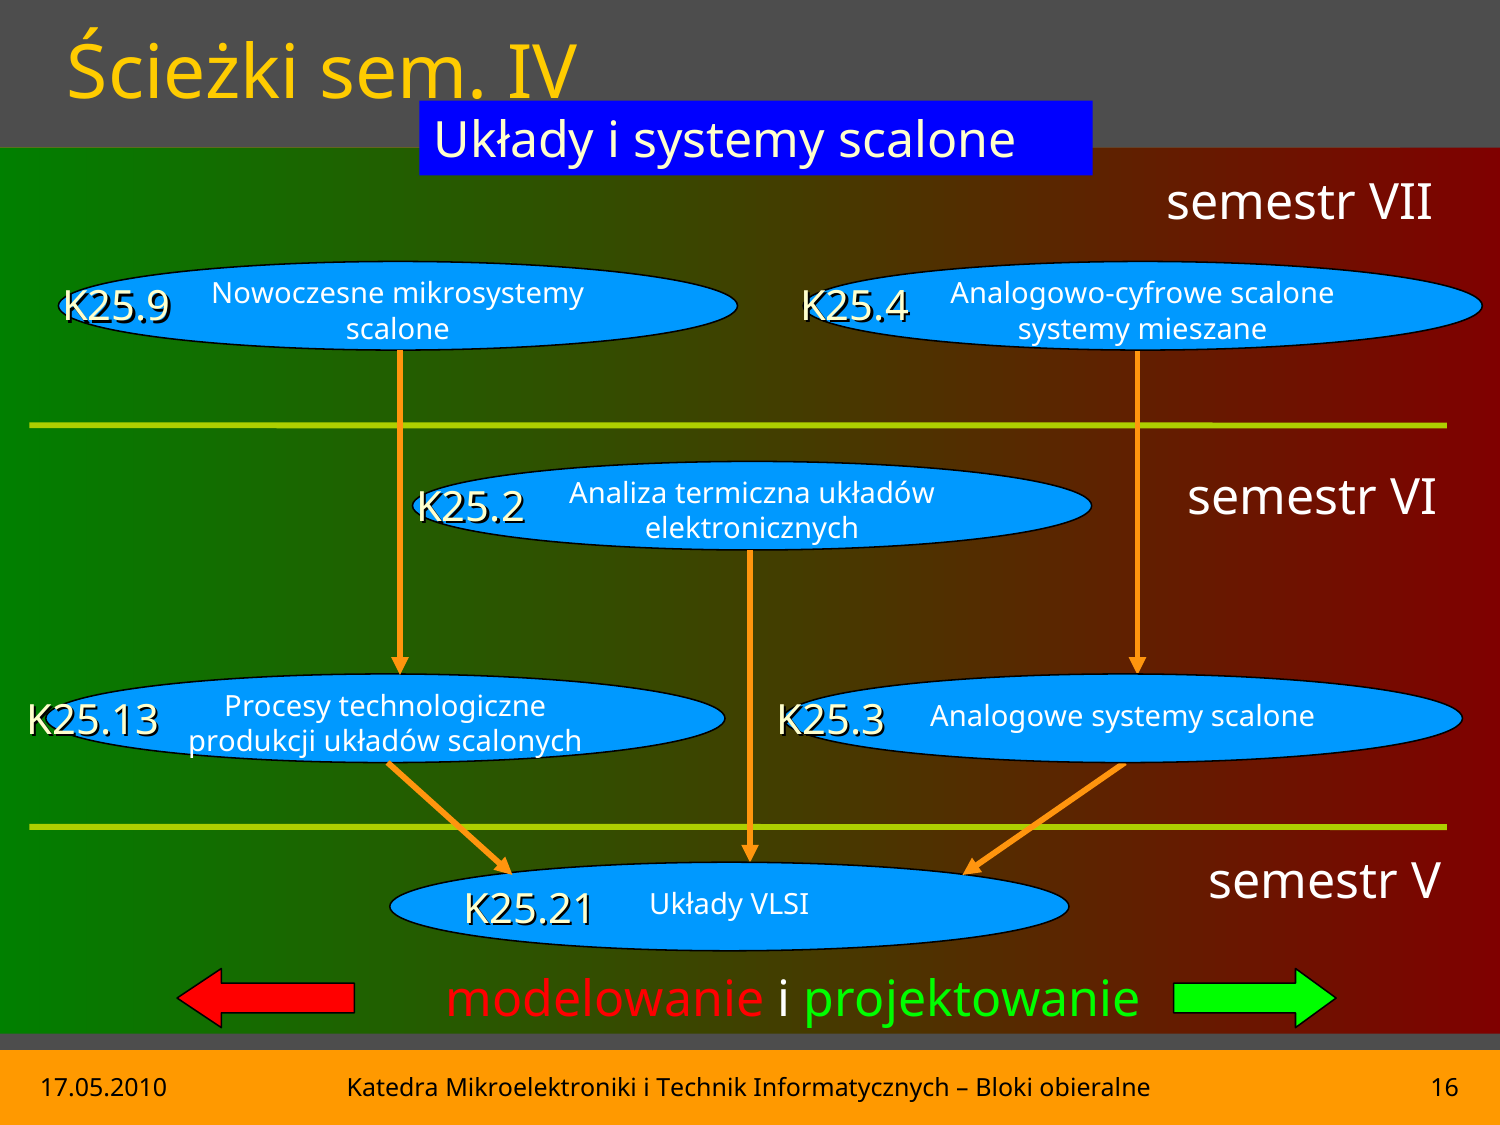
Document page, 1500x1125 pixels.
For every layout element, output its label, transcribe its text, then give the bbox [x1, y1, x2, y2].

text_box K25.4 [785, 271, 993, 337]
text_box Układy VLSI [389, 881, 448, 932]
text_box K25.3 [761, 685, 969, 750]
text_box Analogowo-cyfrowe scalone systemy mieszane [901, 261, 1483, 351]
text_box K25.9 [47, 271, 254, 337]
text_box K25.21 [448, 874, 656, 939]
text_box Analogowe systemy scalone [885, 673, 1463, 763]
text_box semestr VI [1172, 456, 1477, 532]
text_box Układy VLSI [498, 862, 1070, 951]
title Ścieżki sem. IV [52, 12, 1469, 127]
text_box semestr VII [1151, 161, 1477, 237]
text_box semestr V [1193, 840, 1477, 916]
text_box K25.2 [401, 472, 609, 538]
text_box Układy i systemy scalone [419, 100, 1093, 176]
text_box K25.13 [11, 685, 219, 751]
text_box [0, 147, 1500, 1034]
text_box Procesy technologiczne produkcji układów scalonych [160, 673, 726, 763]
text_box Analiza termiczna układów elektronicznych [519, 461, 1092, 550]
text_box Nowoczesne mikrosystemy scalone [156, 261, 738, 351]
text_box modelowanie i projektowanie [430, 958, 1085, 1034]
